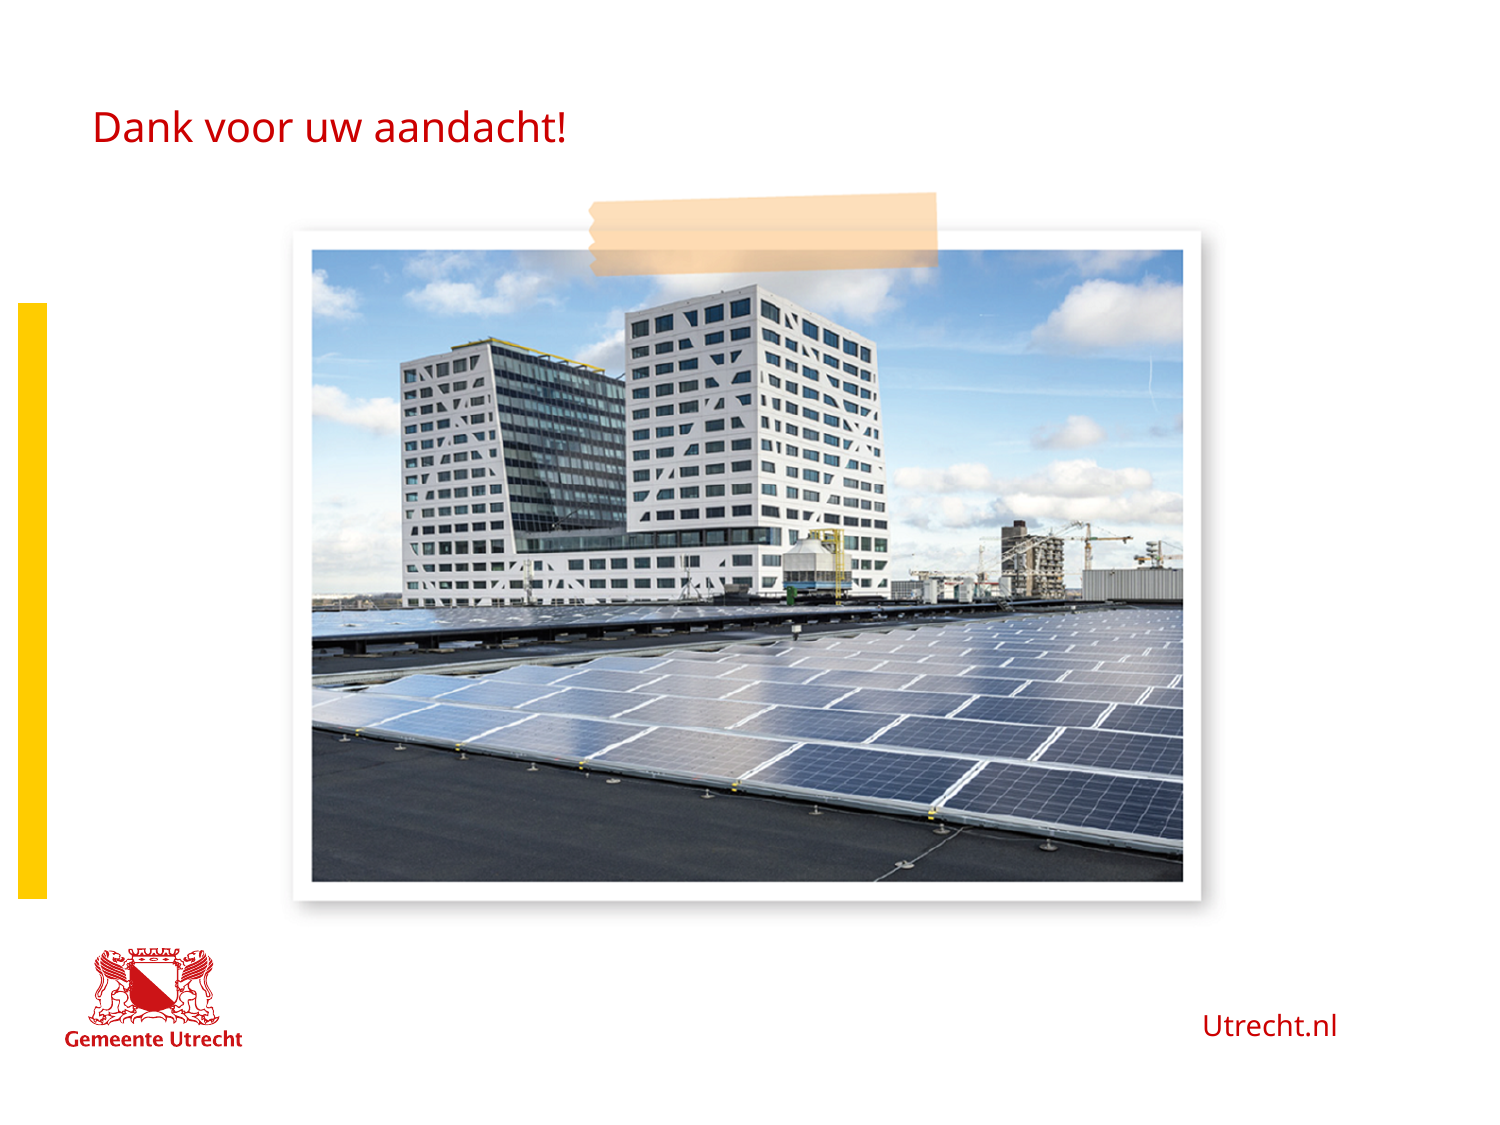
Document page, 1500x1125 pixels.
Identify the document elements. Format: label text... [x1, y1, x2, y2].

title Dank voor uw aandacht! [76, 54, 1427, 197]
picture [265, 197, 1235, 934]
